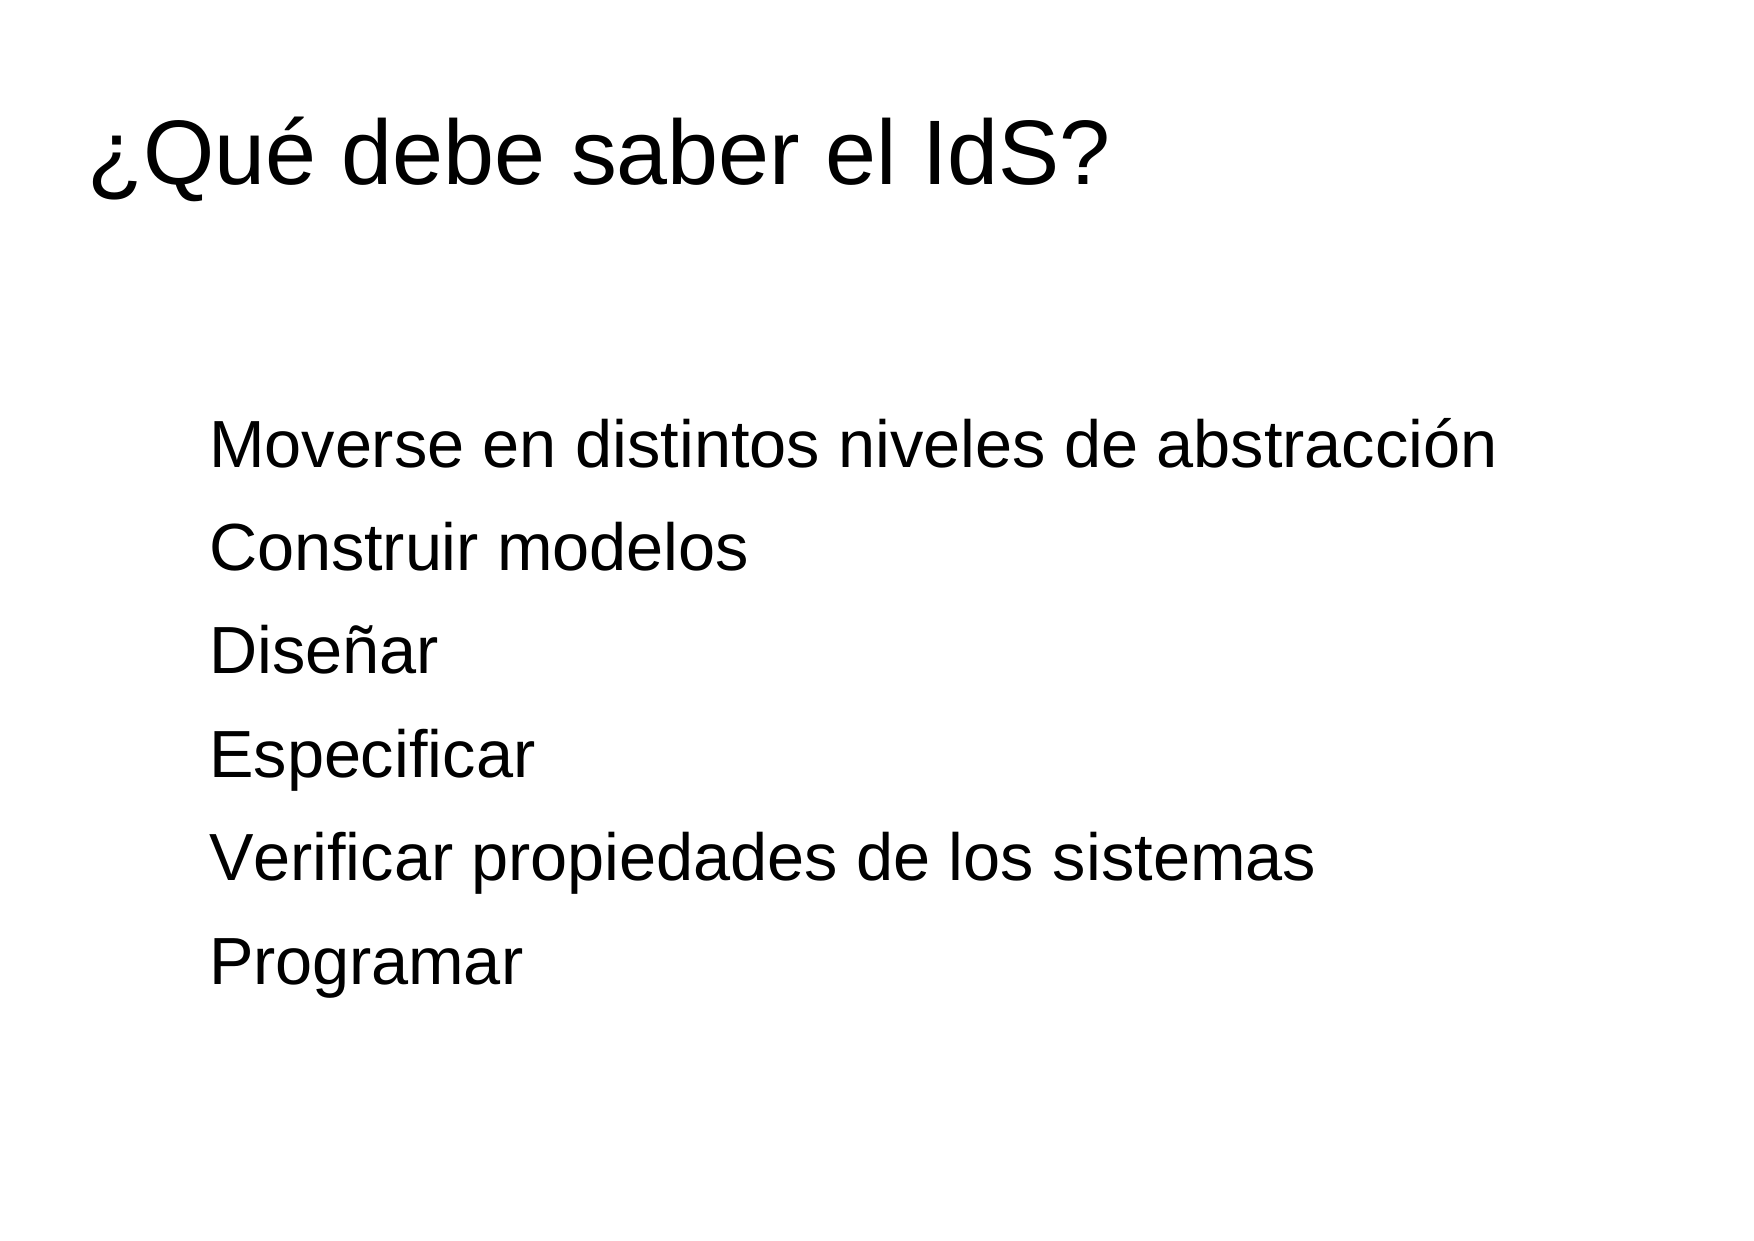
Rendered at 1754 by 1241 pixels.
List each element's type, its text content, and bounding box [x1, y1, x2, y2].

title ¿Qué debe saber el IdS? [87, 49, 1667, 257]
list Moverse en distintos niveles de abstracción Construir modelos Diseñar Especificar Verificar propiedades de los sistemas Programar [191, 407, 1690, 1189]
